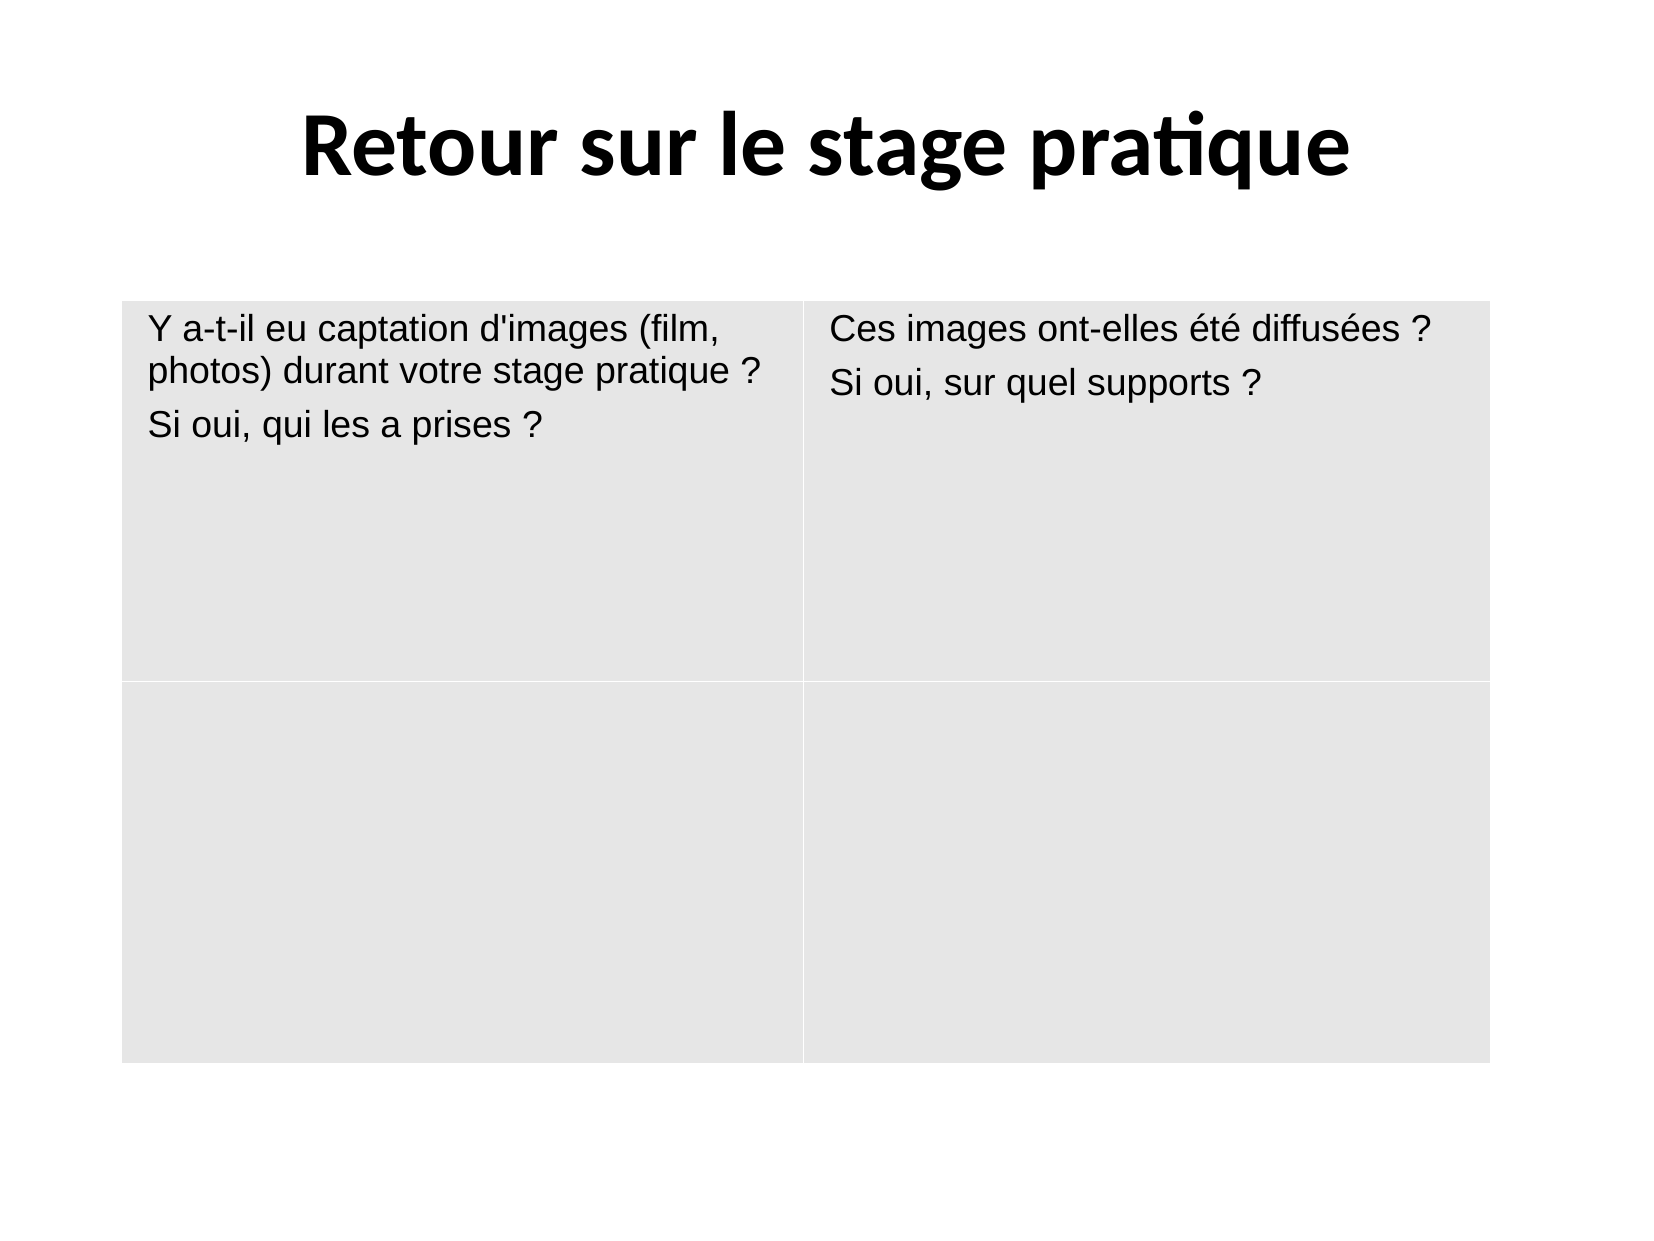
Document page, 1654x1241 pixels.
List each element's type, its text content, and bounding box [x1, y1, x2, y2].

title Retour sur le stage pratique [82, 49, 1571, 257]
table_header Ces images ont-elles été diffusées ? Si oui, sur quel supports ? [804, 301, 1490, 681]
table_header Y a-t-il eu captation d'images (film, photos) durant votre stage pratique ? Si oui, qui les a prises ? [122, 301, 803, 681]
table_cell [804, 682, 1490, 1063]
table_cell [122, 682, 803, 1063]
